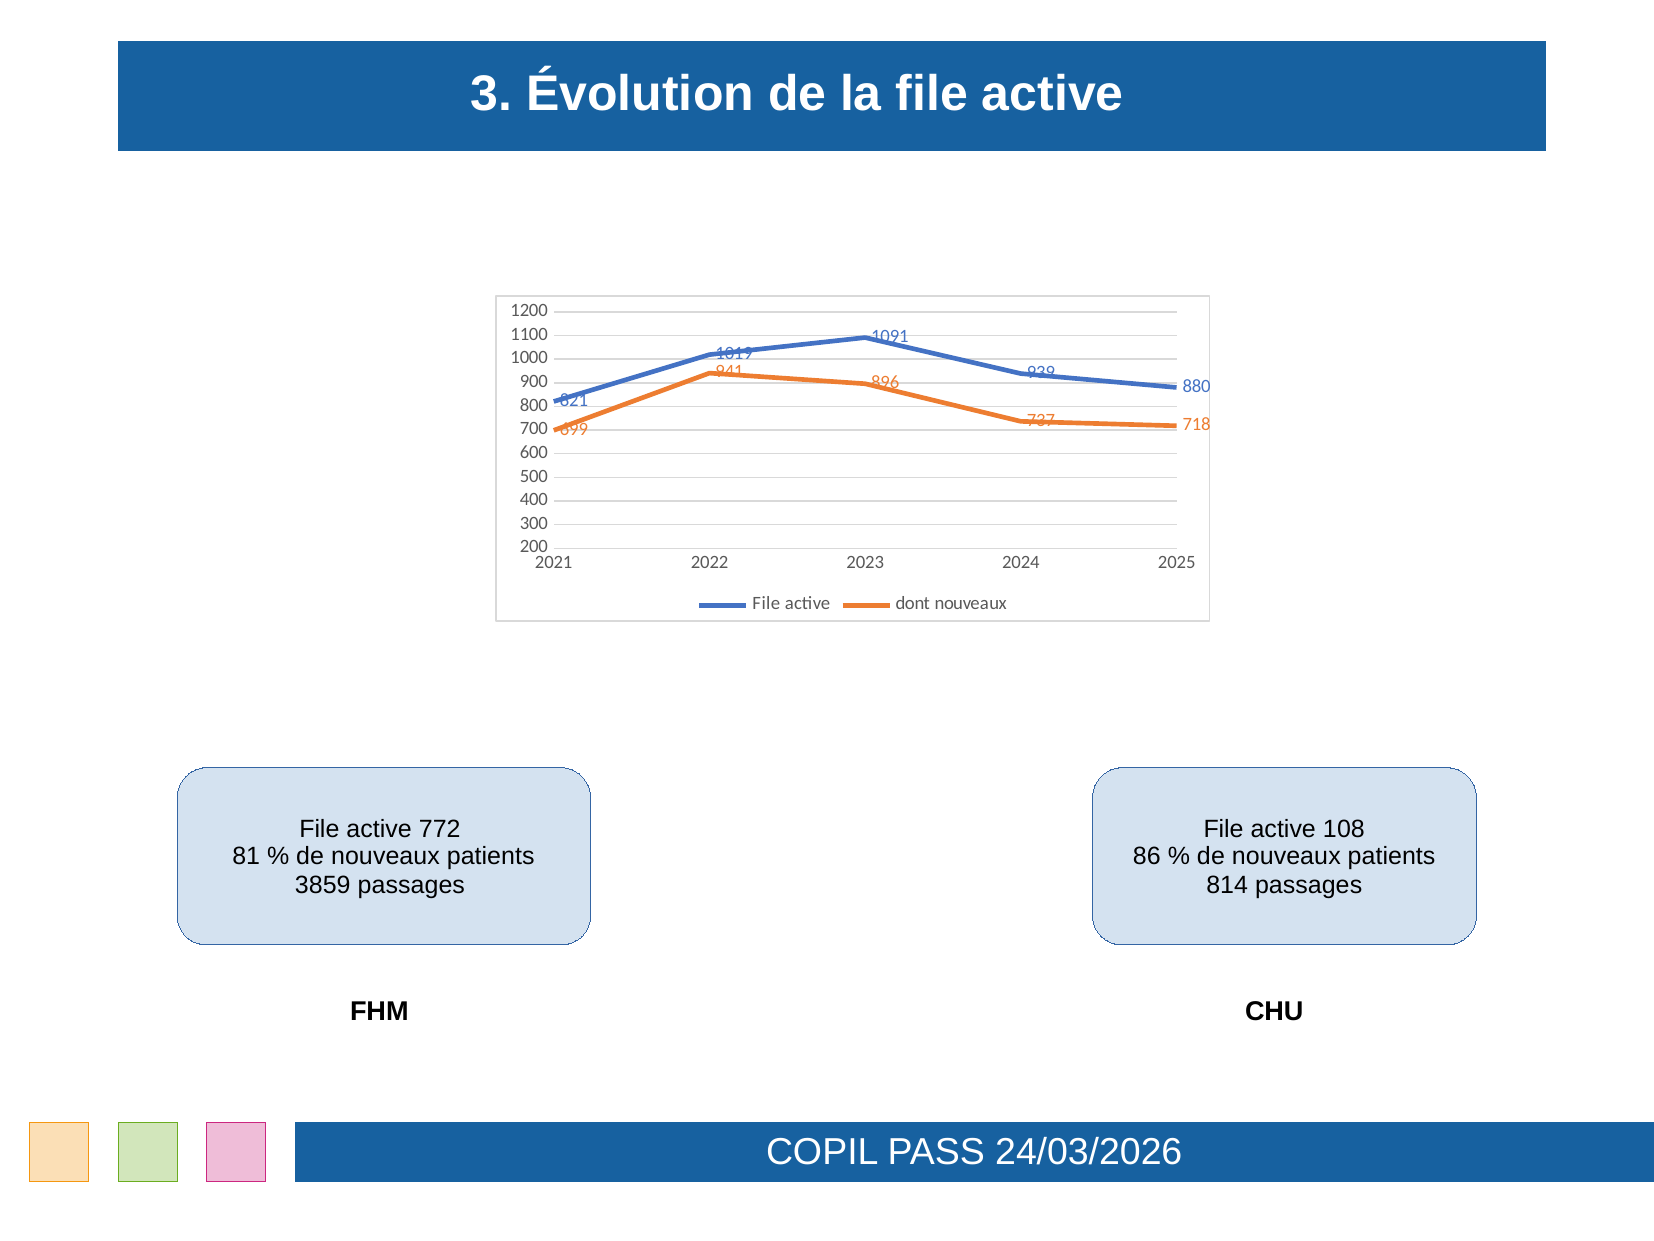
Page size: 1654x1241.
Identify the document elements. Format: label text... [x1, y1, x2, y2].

text_box File active 108 86 % de nouveaux patients 814 passages [1092, 767, 1477, 945]
text_box FHM [206, 988, 552, 1034]
text_box [29, 1122, 89, 1182]
text_box COPIL PASS 24/03/2026 [295, 1122, 1654, 1182]
title 3. Évolution de la file active [36, 1, 1573, 184]
chart [495, 295, 1211, 622]
text_box [206, 1122, 266, 1182]
text_box [118, 1122, 178, 1182]
text_box CHU [1101, 988, 1447, 1034]
text_box File active 772 81 % de nouveaux patients 3859 passages [177, 767, 591, 945]
